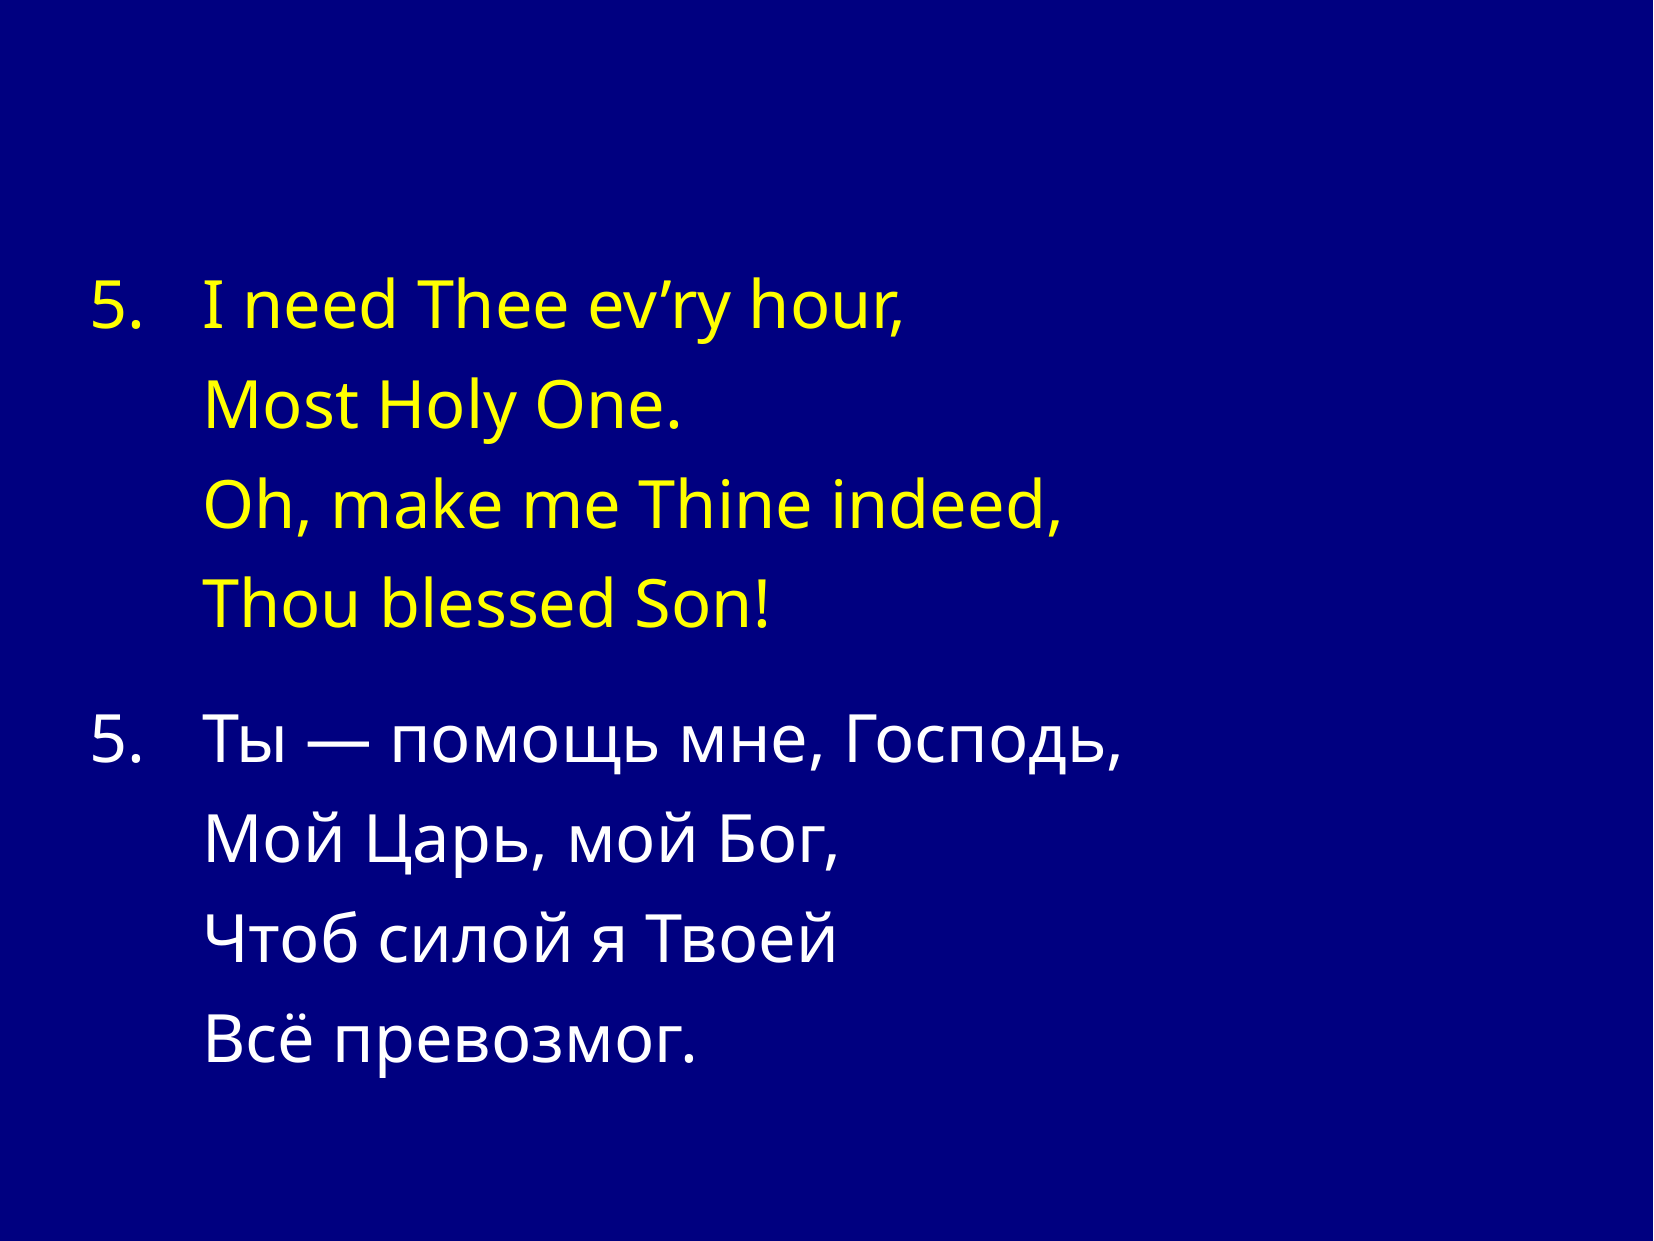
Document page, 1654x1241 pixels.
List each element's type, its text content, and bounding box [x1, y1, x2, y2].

text_box 5. I need Thee ev’ry hour, Most Holy One. Oh, make me Thine indeed, Thou blessed Son! [75, 150, 1576, 638]
text_box 5. Ты — помощь мне, Господь, Мой Царь, мой Бог, Чтоб силой я Твоей Всё превозмог. [75, 675, 1576, 1163]
